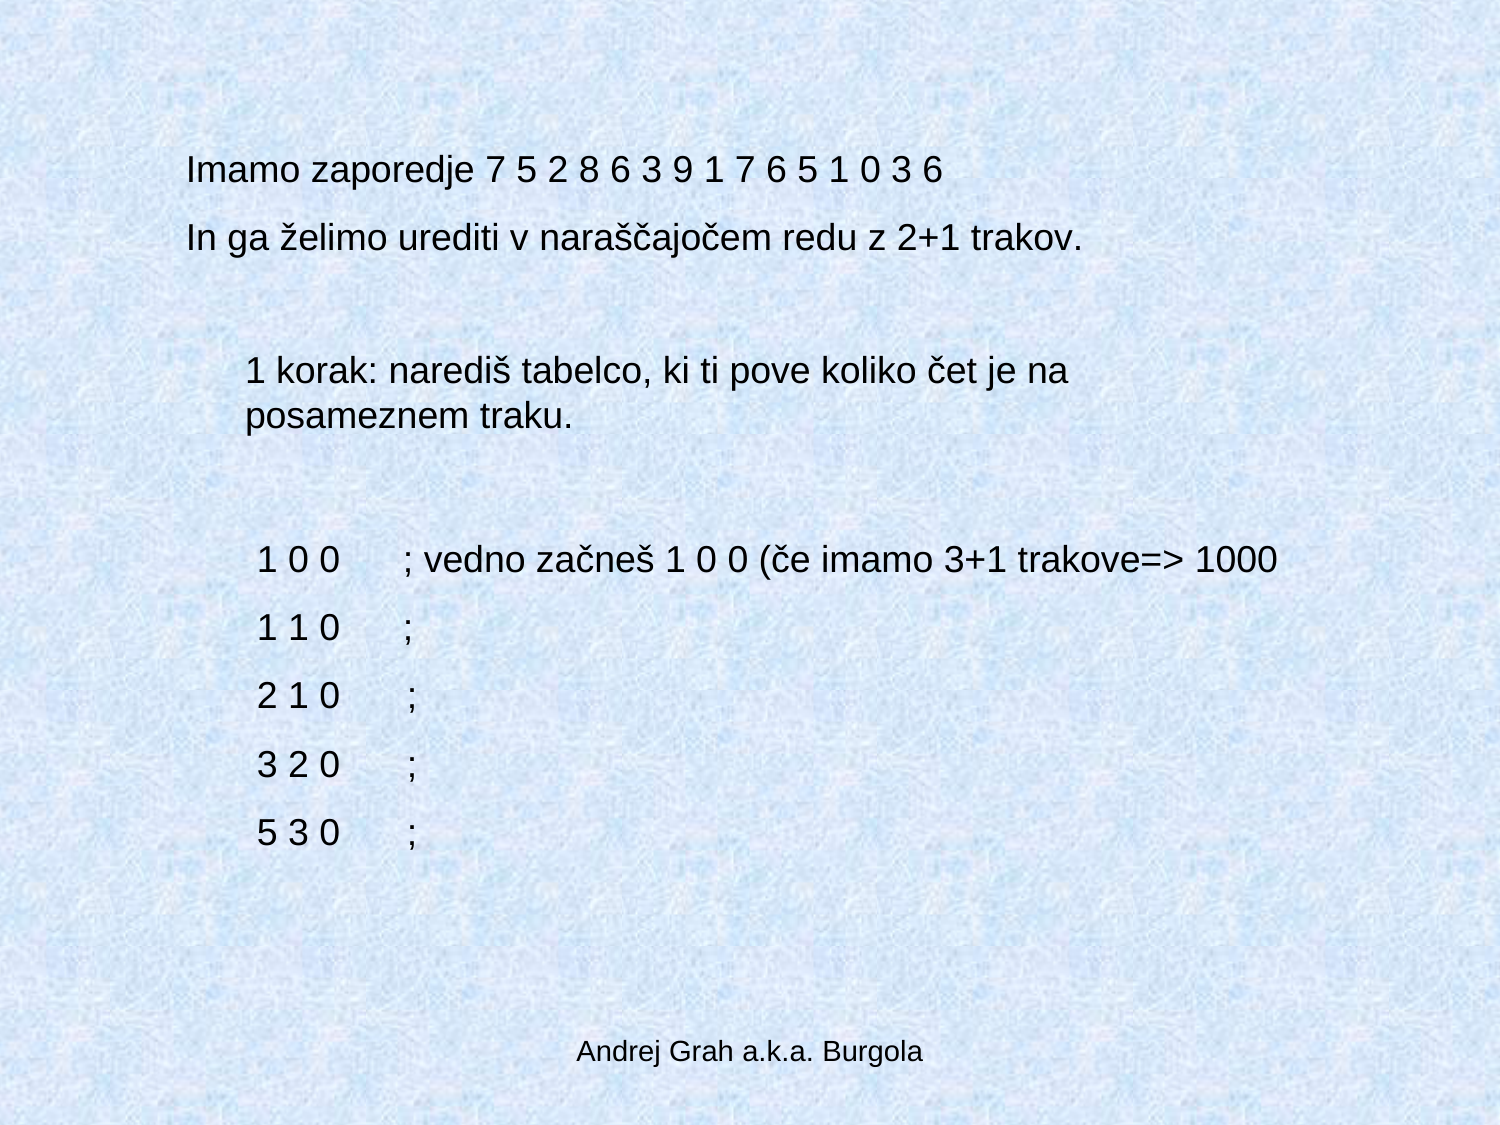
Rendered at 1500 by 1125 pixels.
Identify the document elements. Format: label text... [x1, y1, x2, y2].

text_box Andrej Grah a.k.a. Burgola [512, 1024, 988, 1103]
text_box Imamo zaporedje 7 5 2 8 6 3 9 1 7 6 5 1 0 3 6 In ga želimo urediti v naraščajočem redu z 2+1 trakov. [171, 137, 1223, 267]
text_box 1 0 0 ; vedno začneš 1 0 0 (če imamo 3+1 trakove=> 1000 1 1 0 ; 2 1 0 ; 3 2 0 ; 5 3 0 ; [242, 527, 1400, 930]
text_box 1 korak: narediš tabelco, ki ti pove koliko čet je na posameznem traku. [230, 337, 1223, 444]
picture [0, 0, 1500, 1125]
